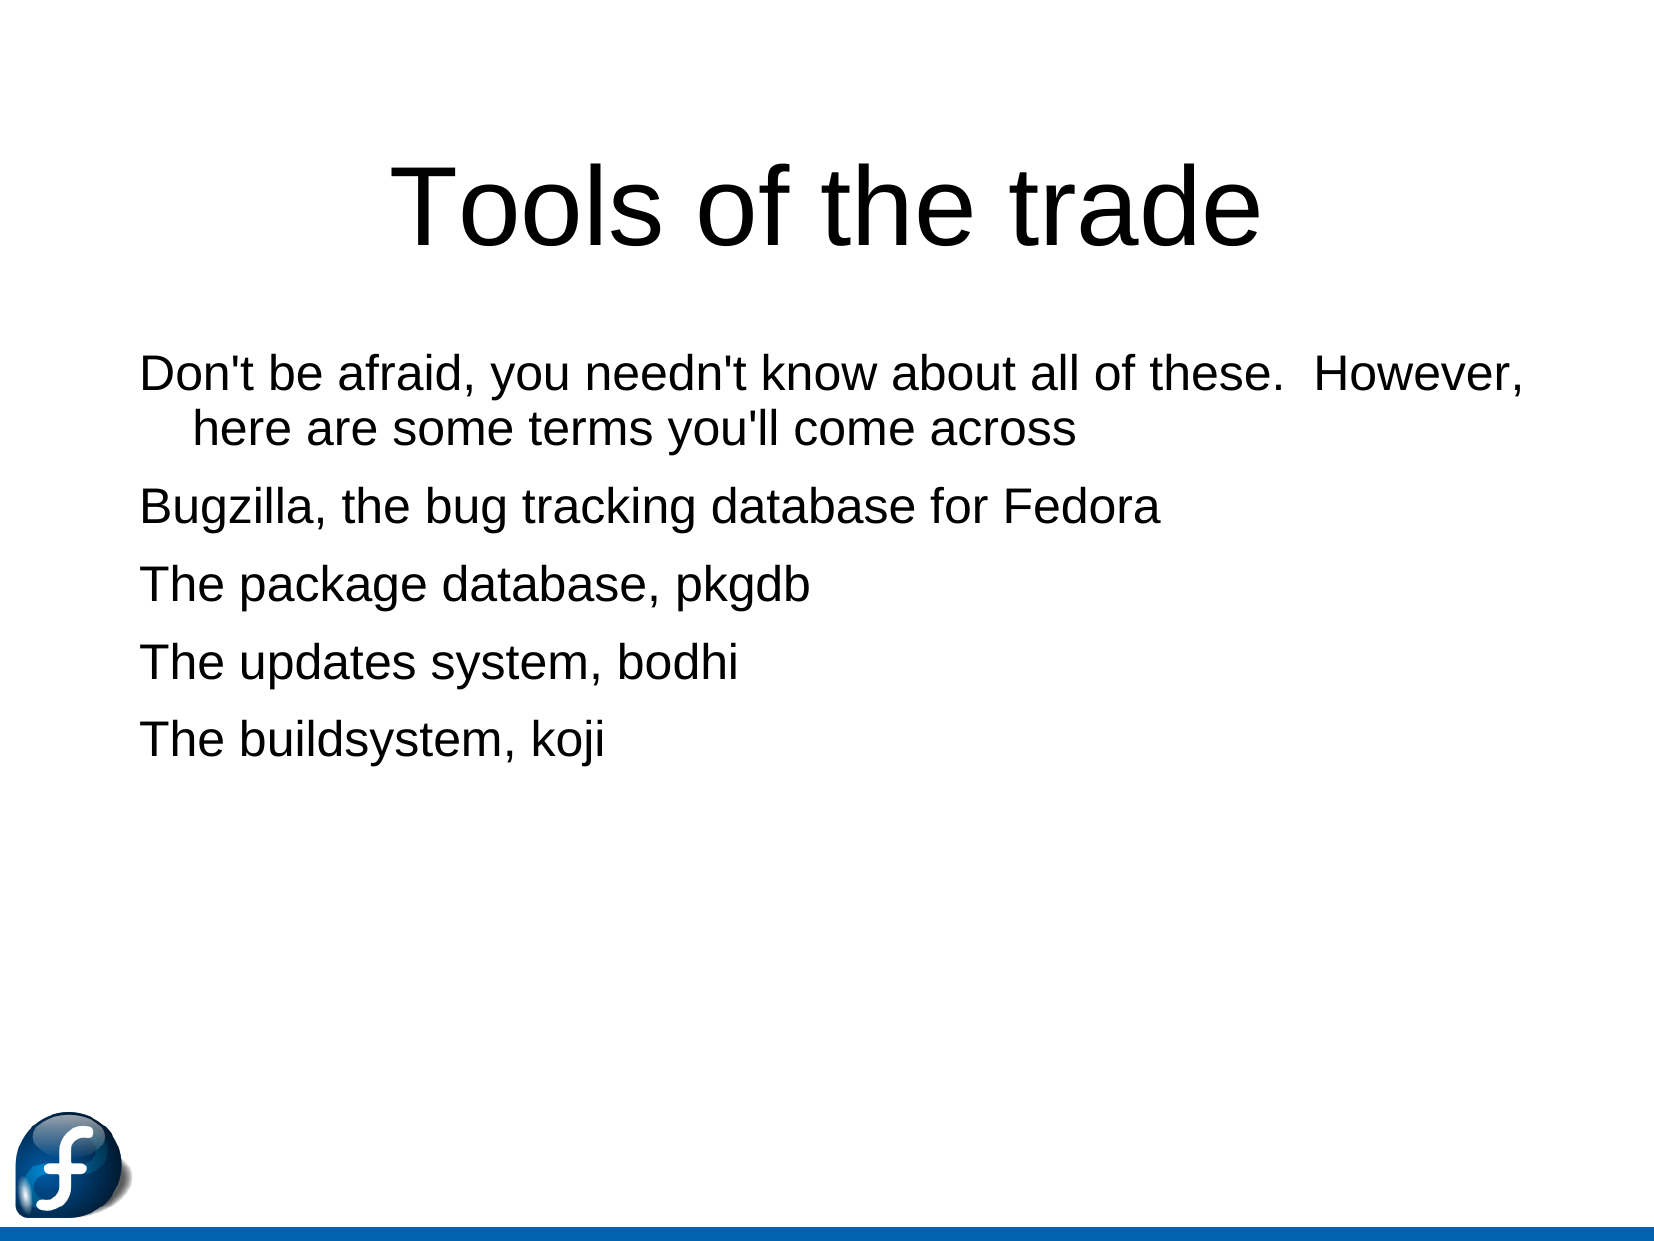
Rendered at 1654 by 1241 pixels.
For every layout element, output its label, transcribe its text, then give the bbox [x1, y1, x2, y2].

picture [11, 1105, 133, 1227]
list Don't be afraid, you needn't know about all of these. However, here are some terms you'll come across Bugzilla, the bug tracking database for Fedora The package database, pkgdb The updates system, bodhi The buildsystem, koji [121, 344, 1533, 1127]
title Tools of the trade [121, 102, 1533, 311]
